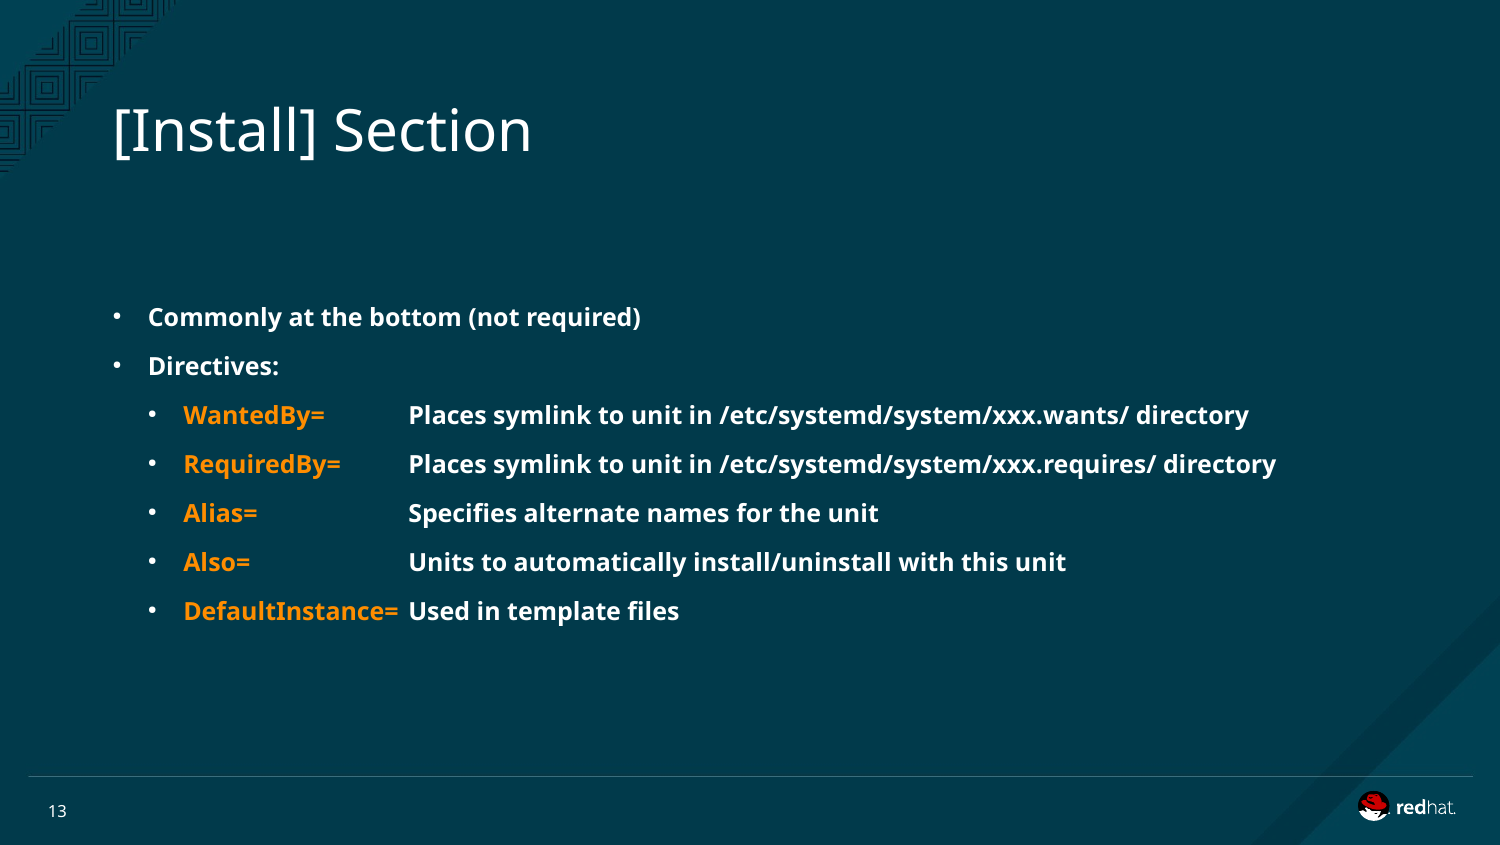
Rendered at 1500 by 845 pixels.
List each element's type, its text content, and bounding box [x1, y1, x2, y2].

text_box Commonly at the bottom (not required) Directives: WantedBy= Places symlink to unit in /etc/systemd/system/xxx.wants/ directory RequiredBy= Places symlink to unit in /etc/systemd/system/xxx.requires/ directory Alias= Specifies alternate names for the unit Also= Units to automatically install/uninstall with this unit DefaultInstance= Used in template files [112, 300, 1249, 708]
title [Install] Section [112, 0, 1388, 169]
picture [99, 38, 103, 49]
